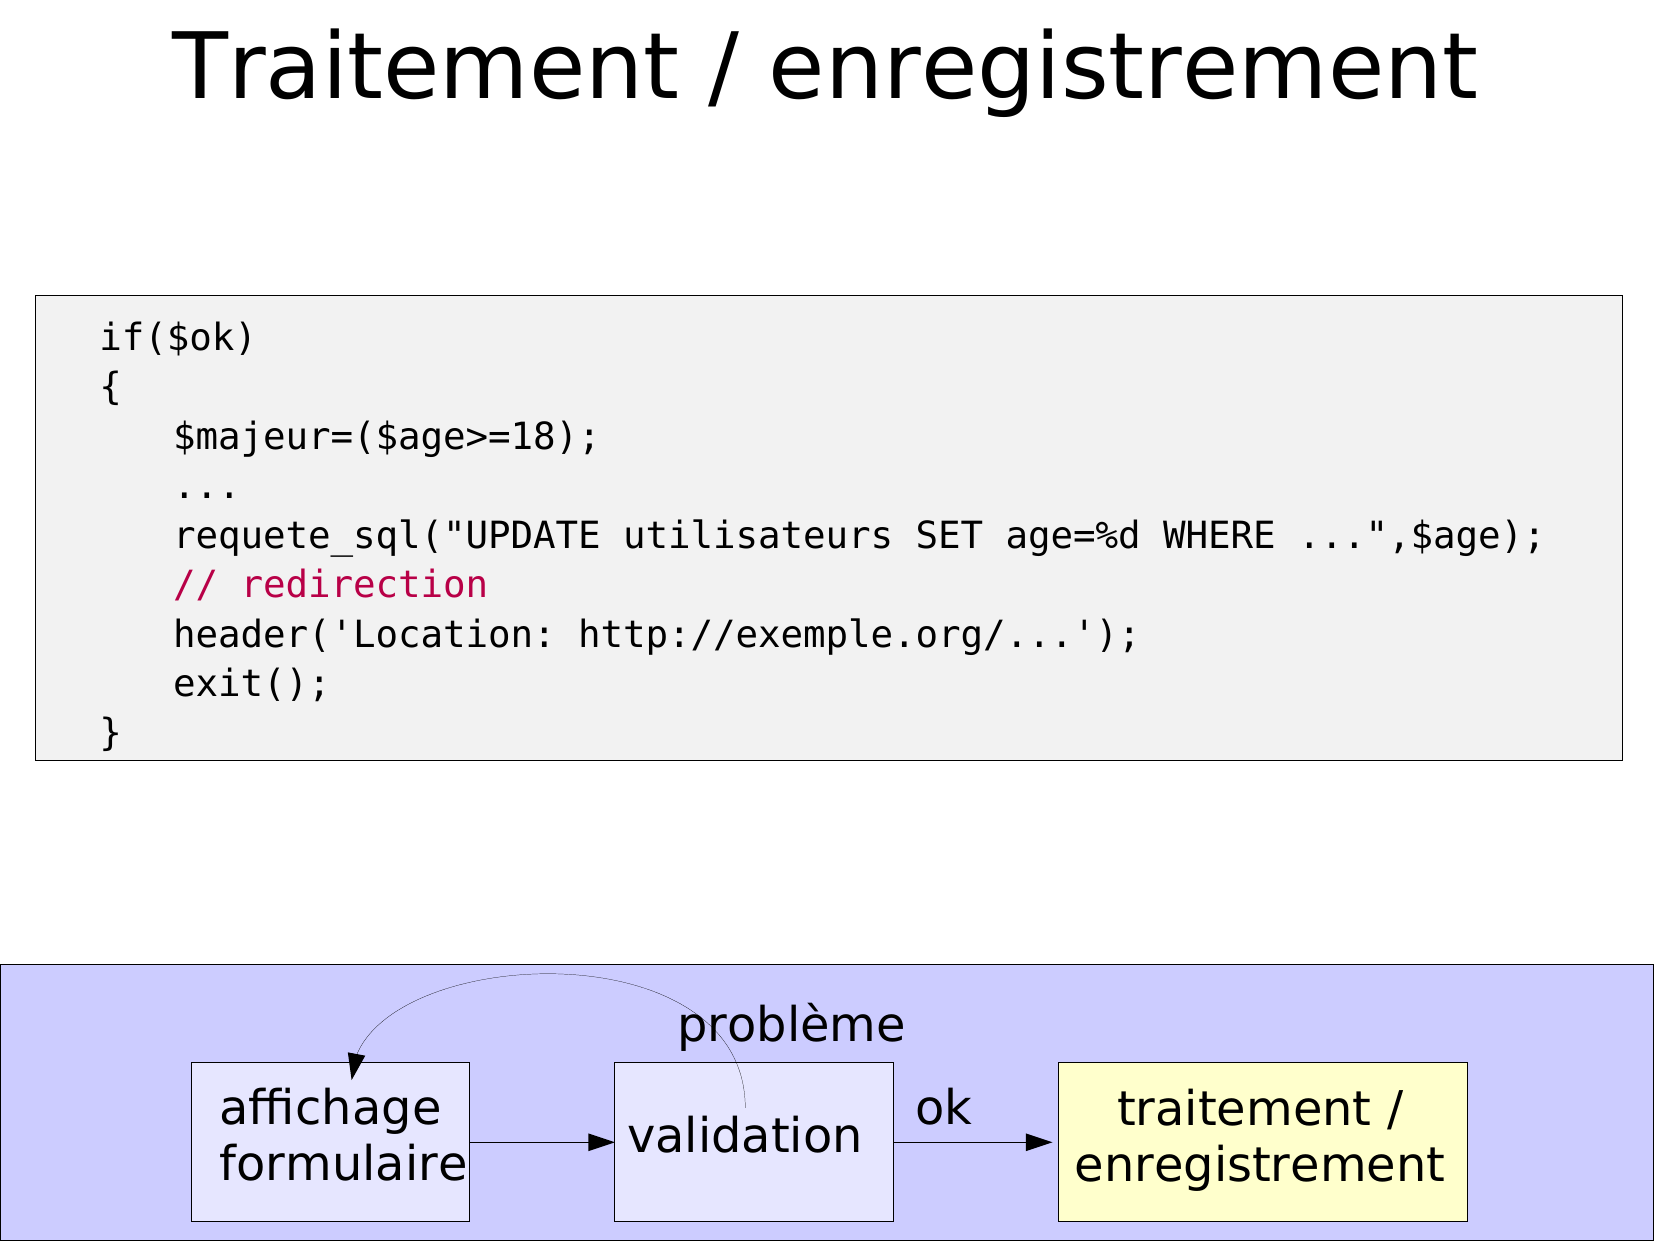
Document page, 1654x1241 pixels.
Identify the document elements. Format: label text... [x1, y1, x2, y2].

title Traitement / enregistrement [0, 5, 1654, 128]
text_box affichage formulaire [232, 1080, 471, 1192]
text_box validation [638, 1107, 852, 1164]
text_box [0, 964, 1654, 1241]
text_box ok [917, 1080, 970, 1136]
text_box traitement / enregistrement [1093, 1080, 1428, 1193]
text_box problème [688, 996, 896, 1053]
text_box [35, 295, 99, 761]
text_box [1590, 295, 1623, 761]
text_box if($ok) { $majeur=($age>=18); ... requete_sql("UPDATE utilisateurs SET age=%d WHERE ...",$age); // redirection header('Location: http://exemple.org/...'); exit(); } [99, 266, 1590, 805]
